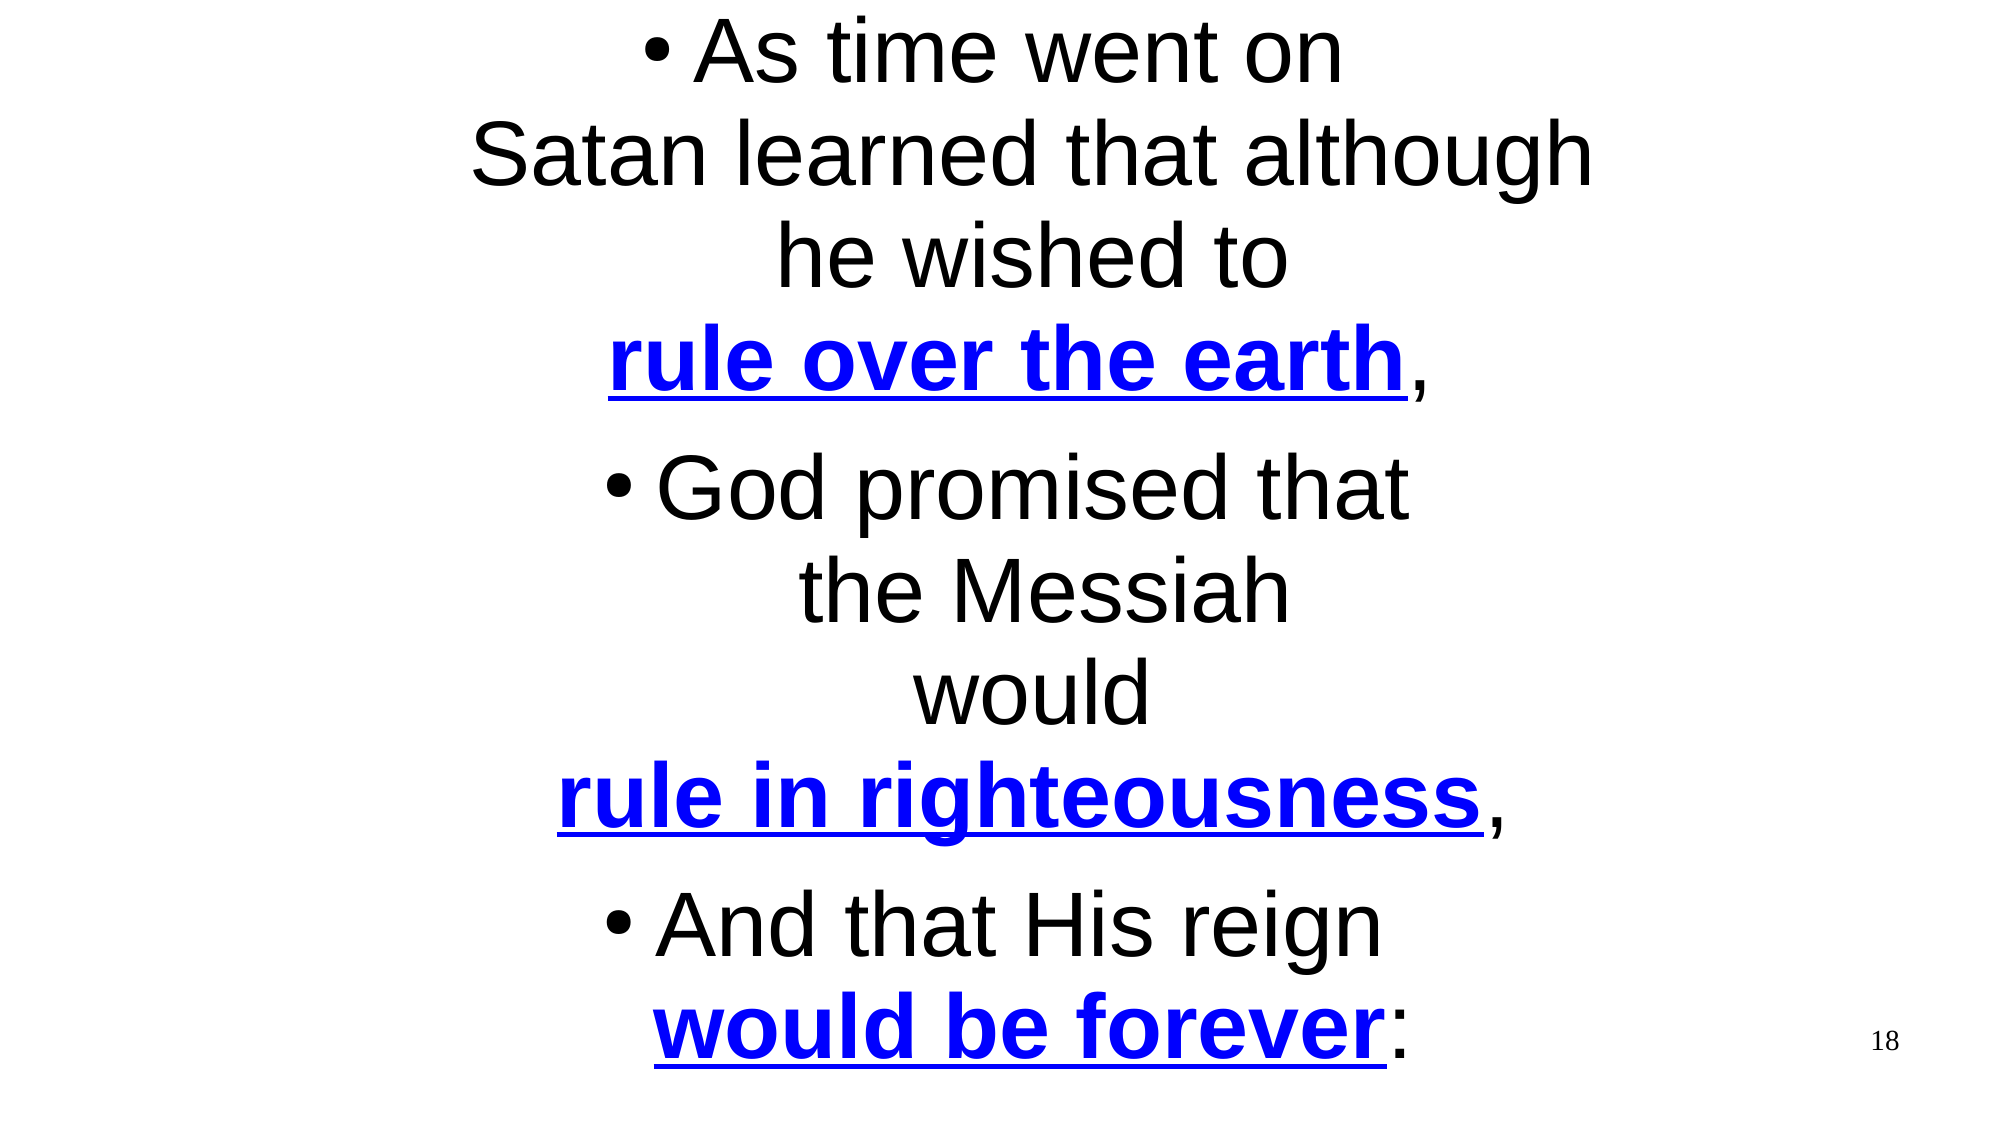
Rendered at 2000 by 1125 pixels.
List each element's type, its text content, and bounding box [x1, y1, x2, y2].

list As time went on Satan learned that although he wished to rule over the earth, God promised that the Messiah would rule in righteousness, And that His reign would be forever: [0, 0, 1996, 1123]
